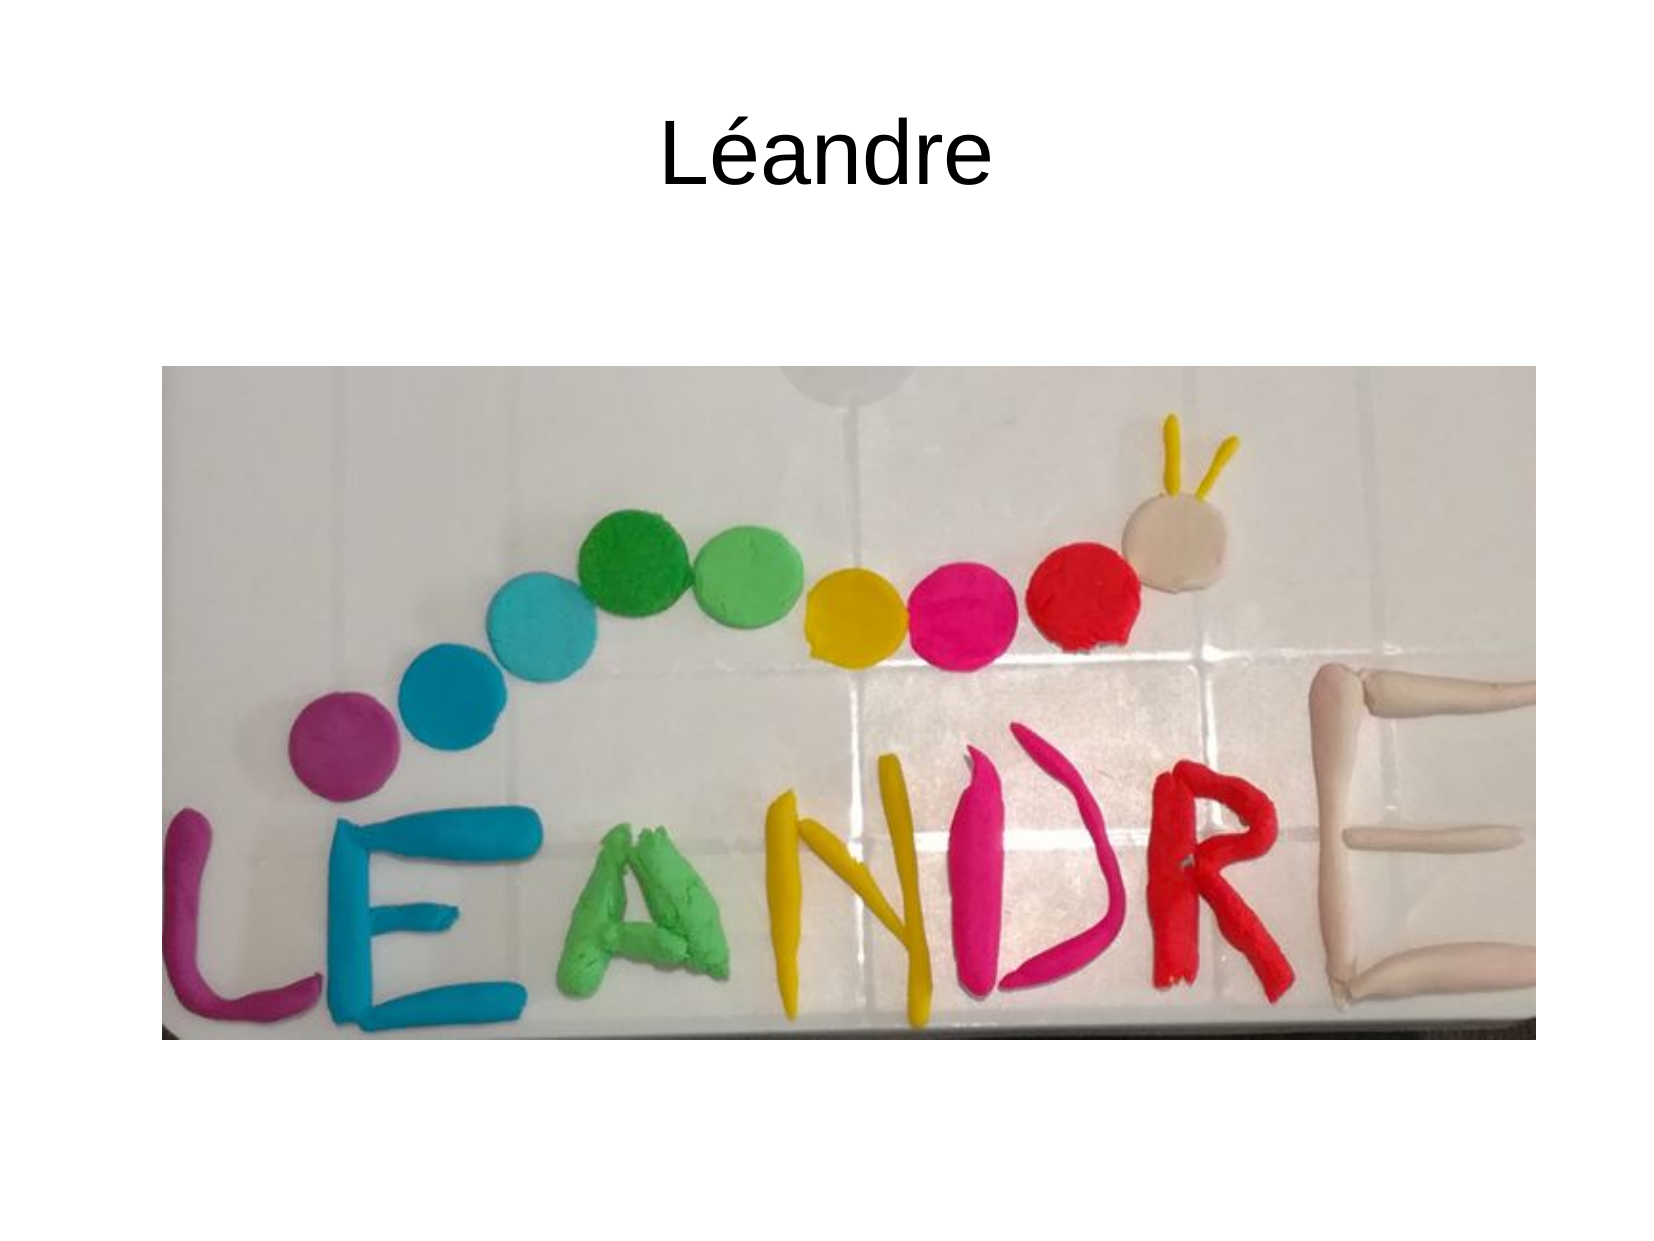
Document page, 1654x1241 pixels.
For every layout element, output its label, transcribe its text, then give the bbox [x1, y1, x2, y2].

picture [162, 366, 1536, 1040]
title Léandre [82, 49, 1571, 257]
